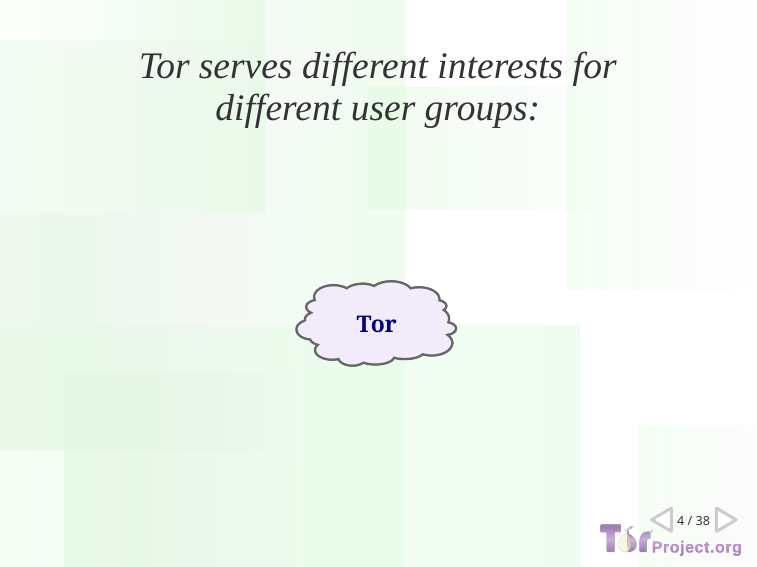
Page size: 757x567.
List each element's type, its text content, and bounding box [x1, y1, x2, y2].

text_box Tor serves different interests for different user groups: [69, 37, 687, 136]
picture [0, 0, 757, 567]
text_box Tor [297, 300, 457, 343]
